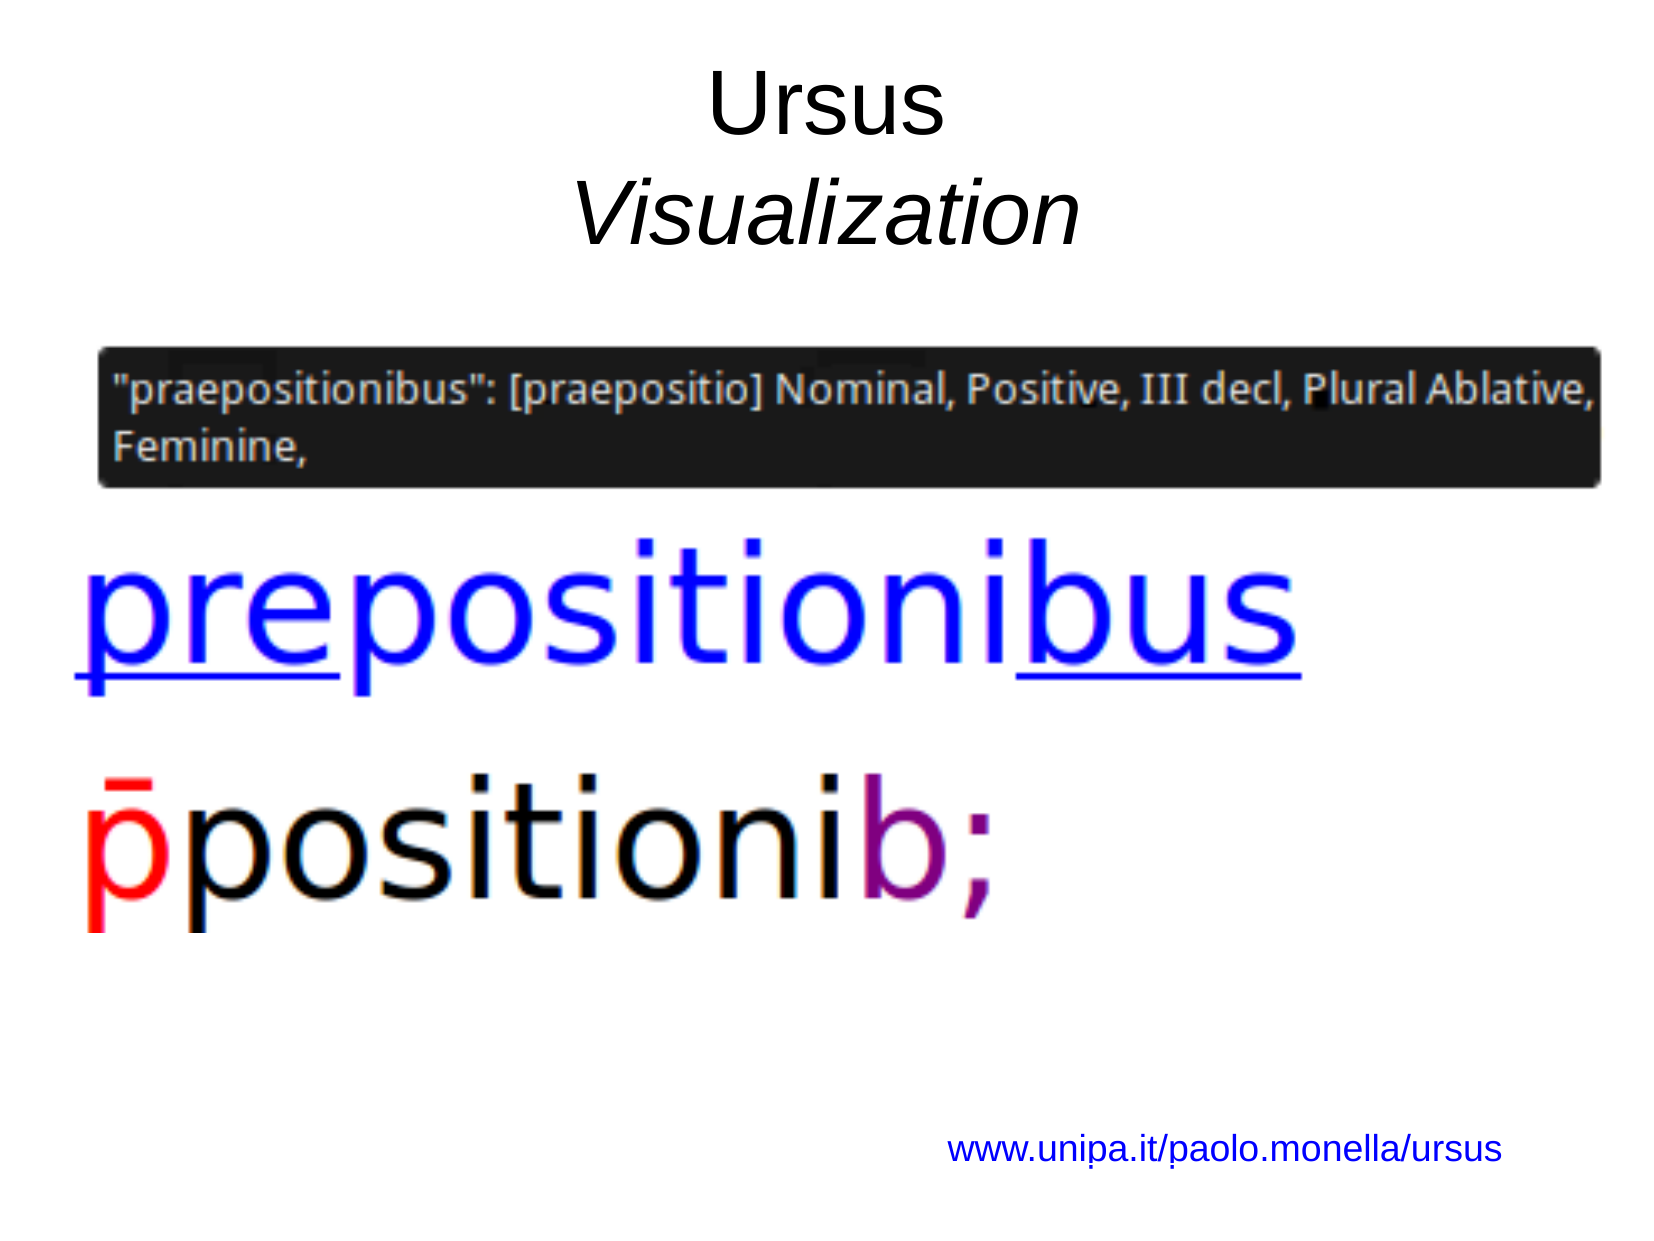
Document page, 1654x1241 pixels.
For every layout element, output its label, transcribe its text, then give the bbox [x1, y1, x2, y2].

text_box Ursus Visualization [82, 49, 1571, 257]
picture [59, 311, 1612, 934]
text_box www.unipa.it/paolo.monella/ursus [933, 1116, 1548, 1216]
